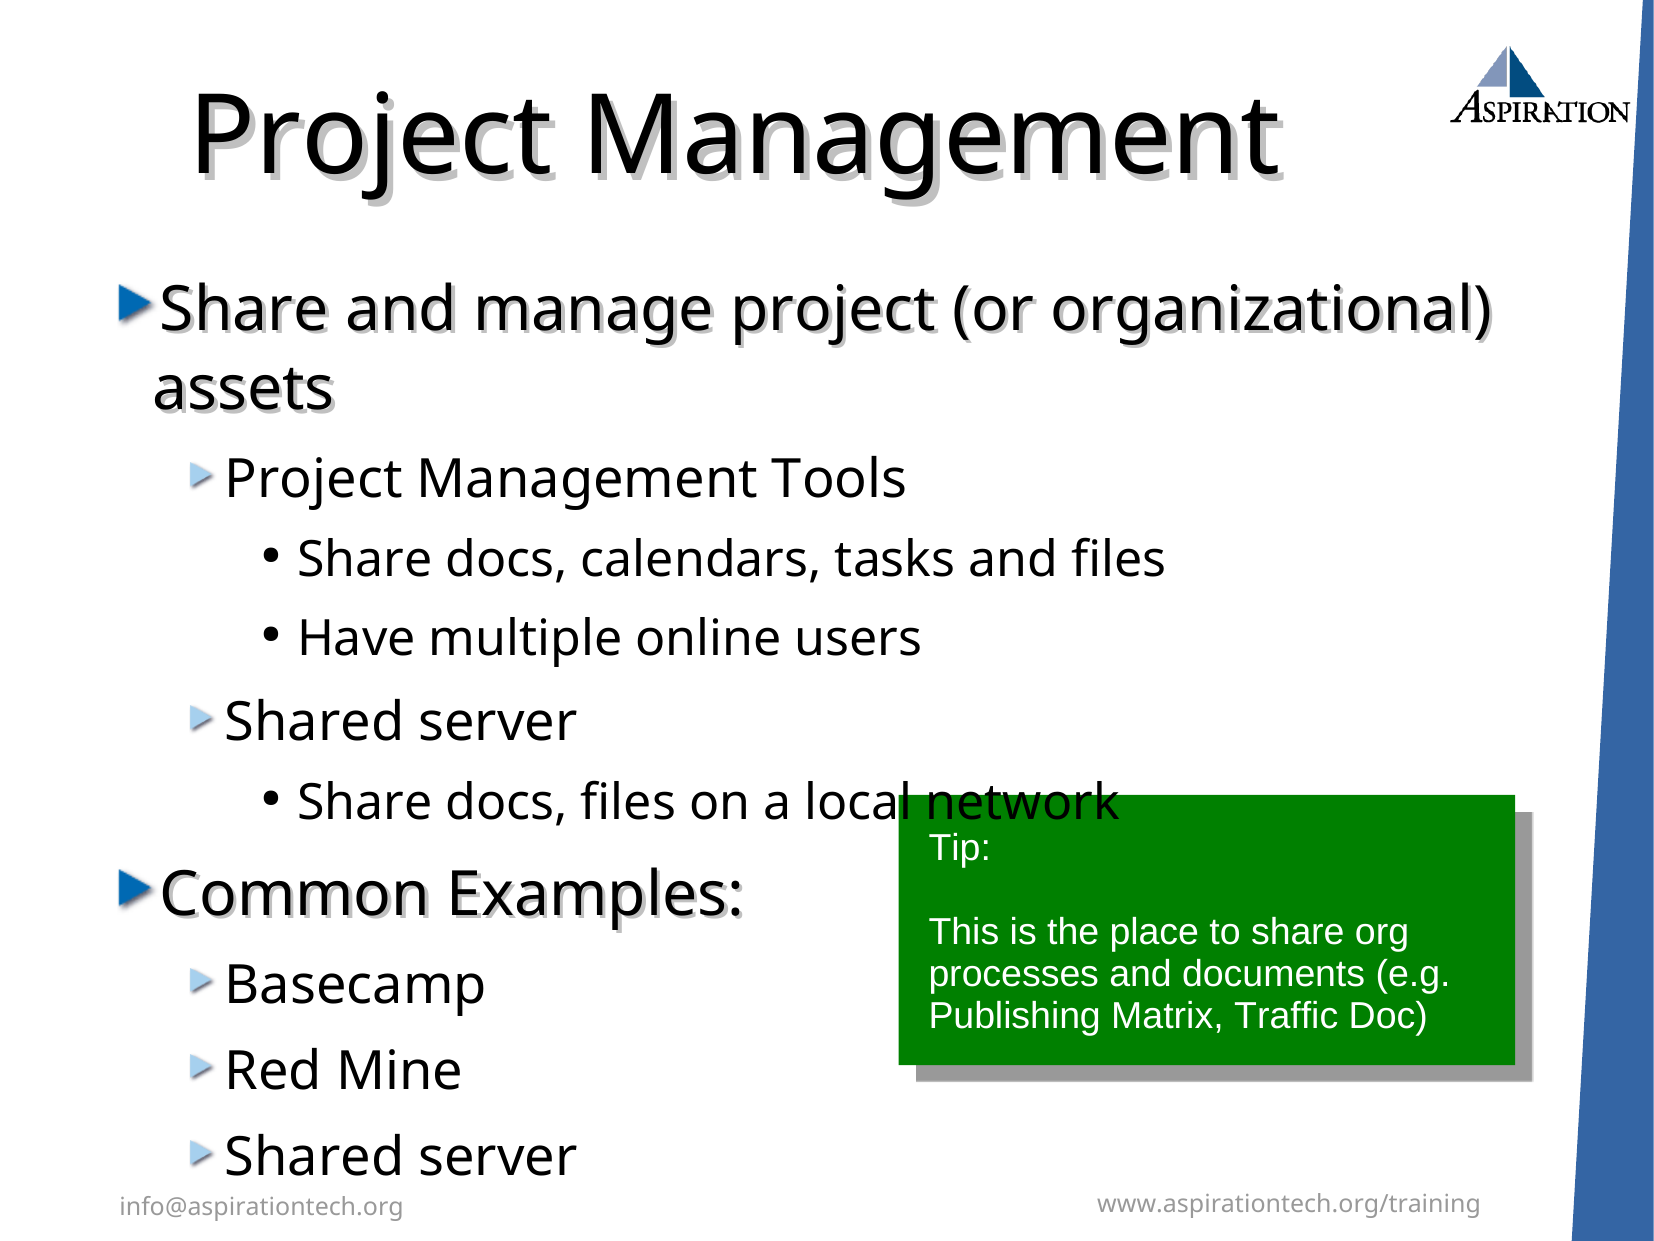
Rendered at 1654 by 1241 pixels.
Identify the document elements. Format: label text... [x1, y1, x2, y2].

list Share and manage project (or organizational) assets Project Management Tools Share docs, calendars, tasks and files Have multiple online users Shared server Share docs, files on a local network Common Examples: Basecamp Red Mine Shared server [54, 263, 1595, 1107]
picture [1450, 46, 1631, 132]
title Project Management [54, 21, 1415, 227]
picture [188, 1137, 218, 1171]
